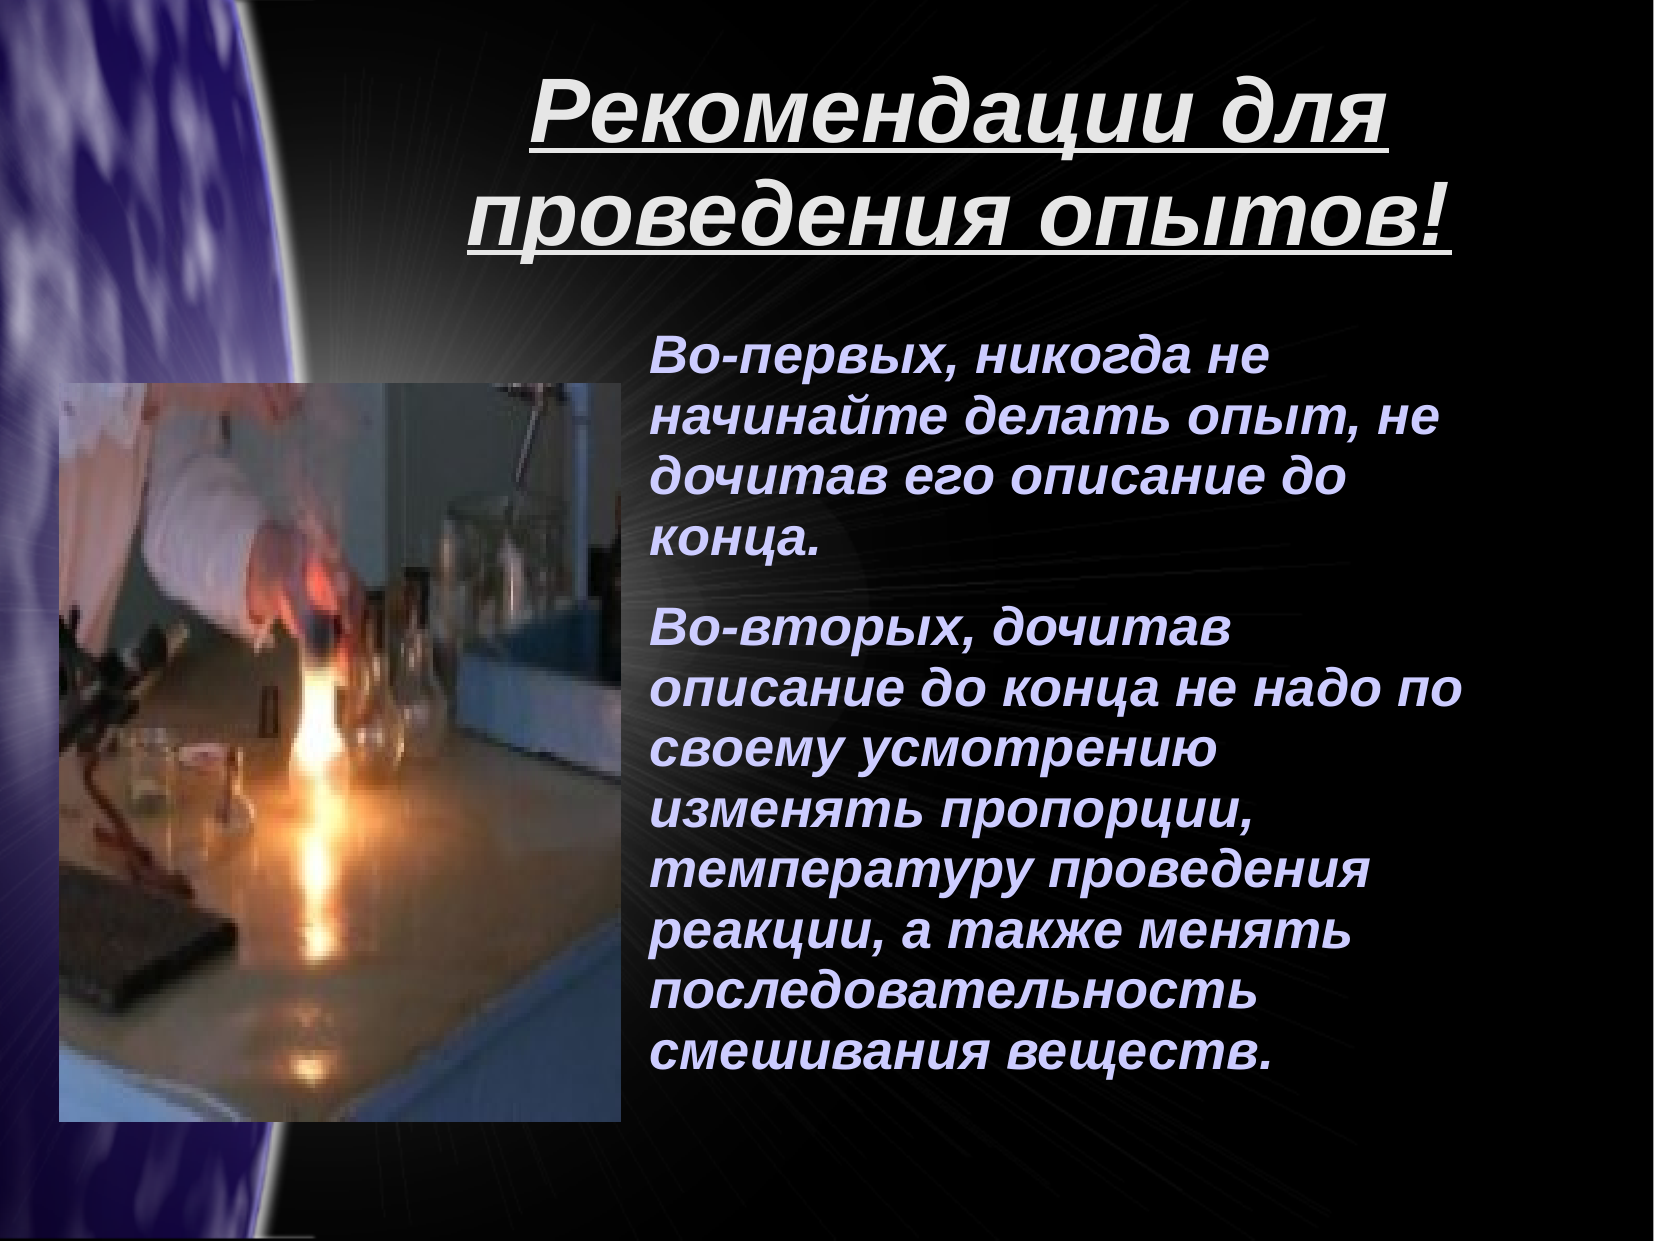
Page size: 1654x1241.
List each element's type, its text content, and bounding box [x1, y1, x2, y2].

title Рекомендации для проведения опытов! [383, 58, 1535, 266]
list Во-первых, никогда не начинайте делать опыт, не дочитав его описание до конца. Во-вторых, дочитав описание до конца не надо по своему усмотрению изменять пропорции, температуру проведения реакции, а также менять последовательность смешивания веществ. [649, 324, 1475, 1135]
picture [0, 0, 1654, 1241]
